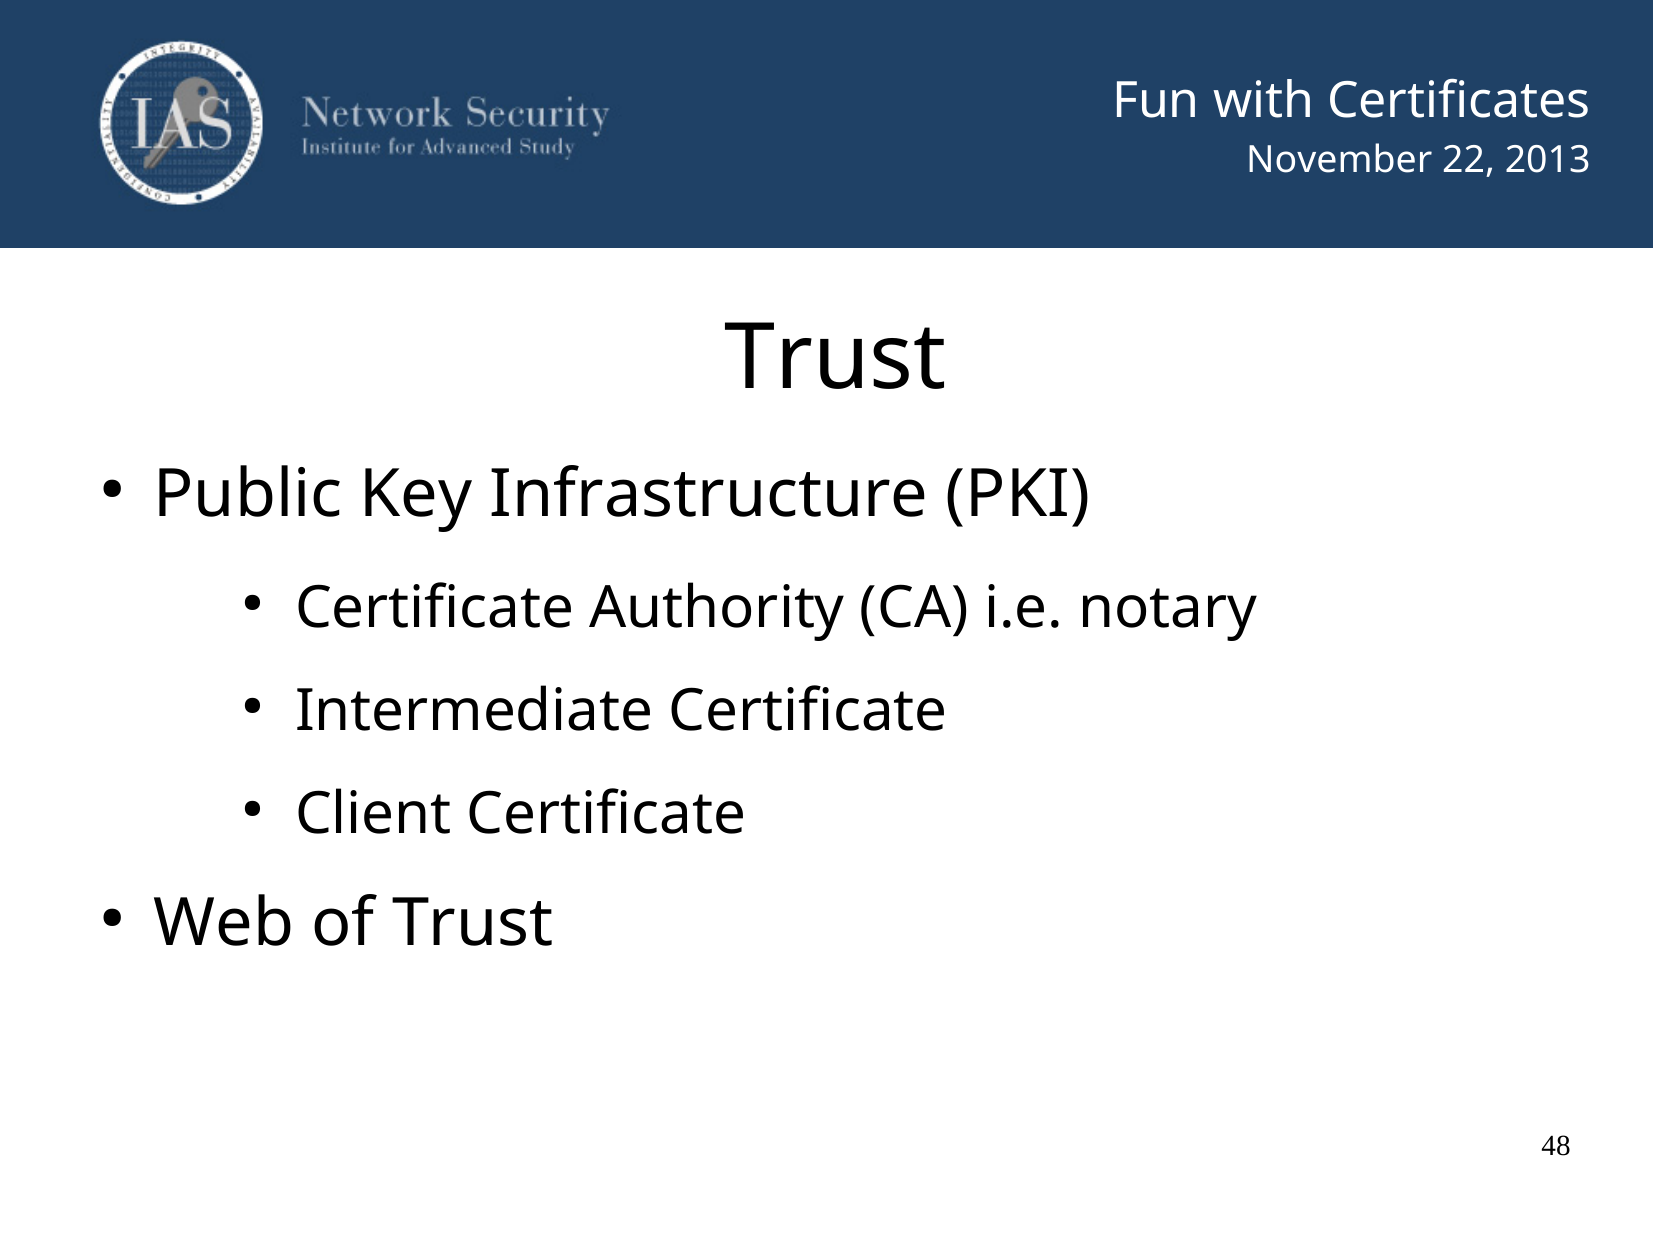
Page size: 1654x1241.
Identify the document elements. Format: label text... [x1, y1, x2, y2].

picture [0, 0, 1653, 248]
list Trust Public Key Infrastructure (PKI) Certificate Authority (CA) i.e. notary Intermediate Certificate Client Certificate Web of Trust [82, 290, 1571, 1088]
